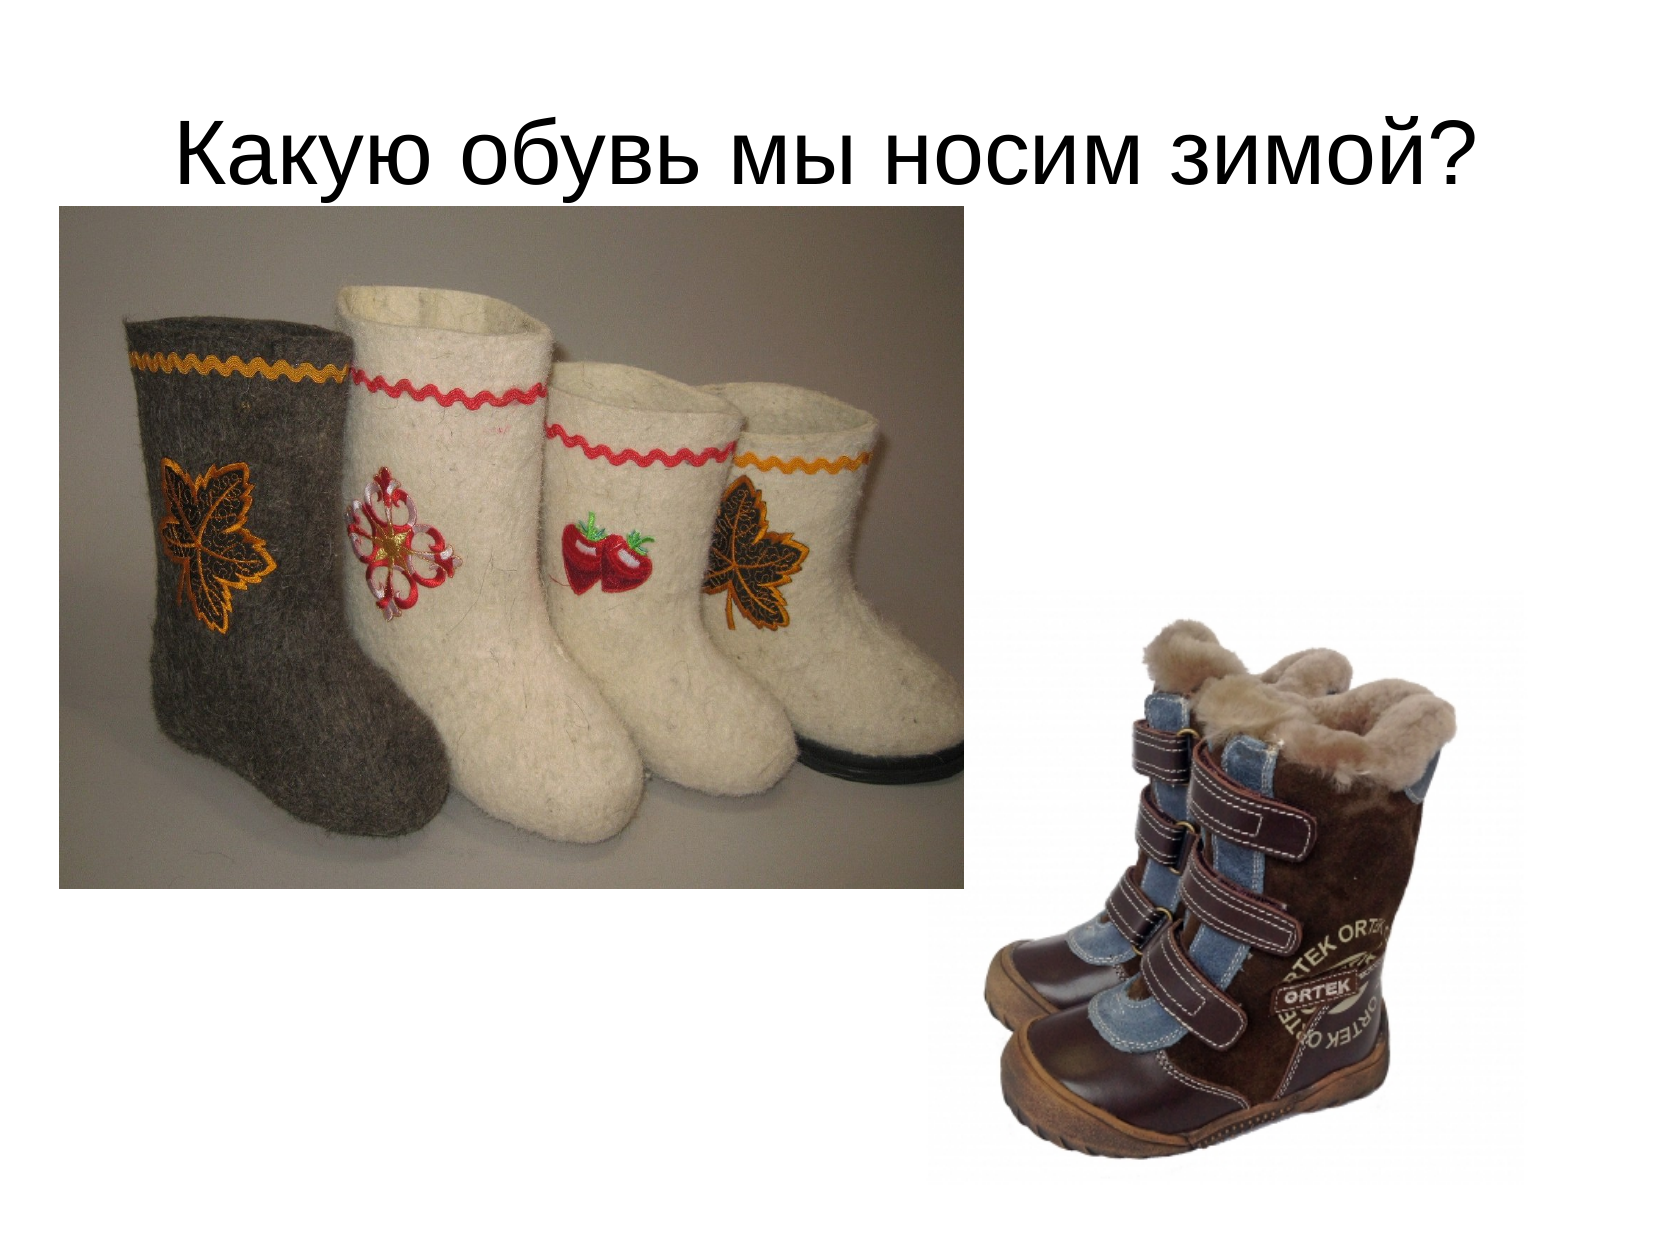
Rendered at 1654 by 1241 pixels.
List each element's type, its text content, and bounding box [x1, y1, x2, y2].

picture [59, 206, 1625, 1185]
title Какую обувь мы носим зимой? [82, 56, 1571, 250]
